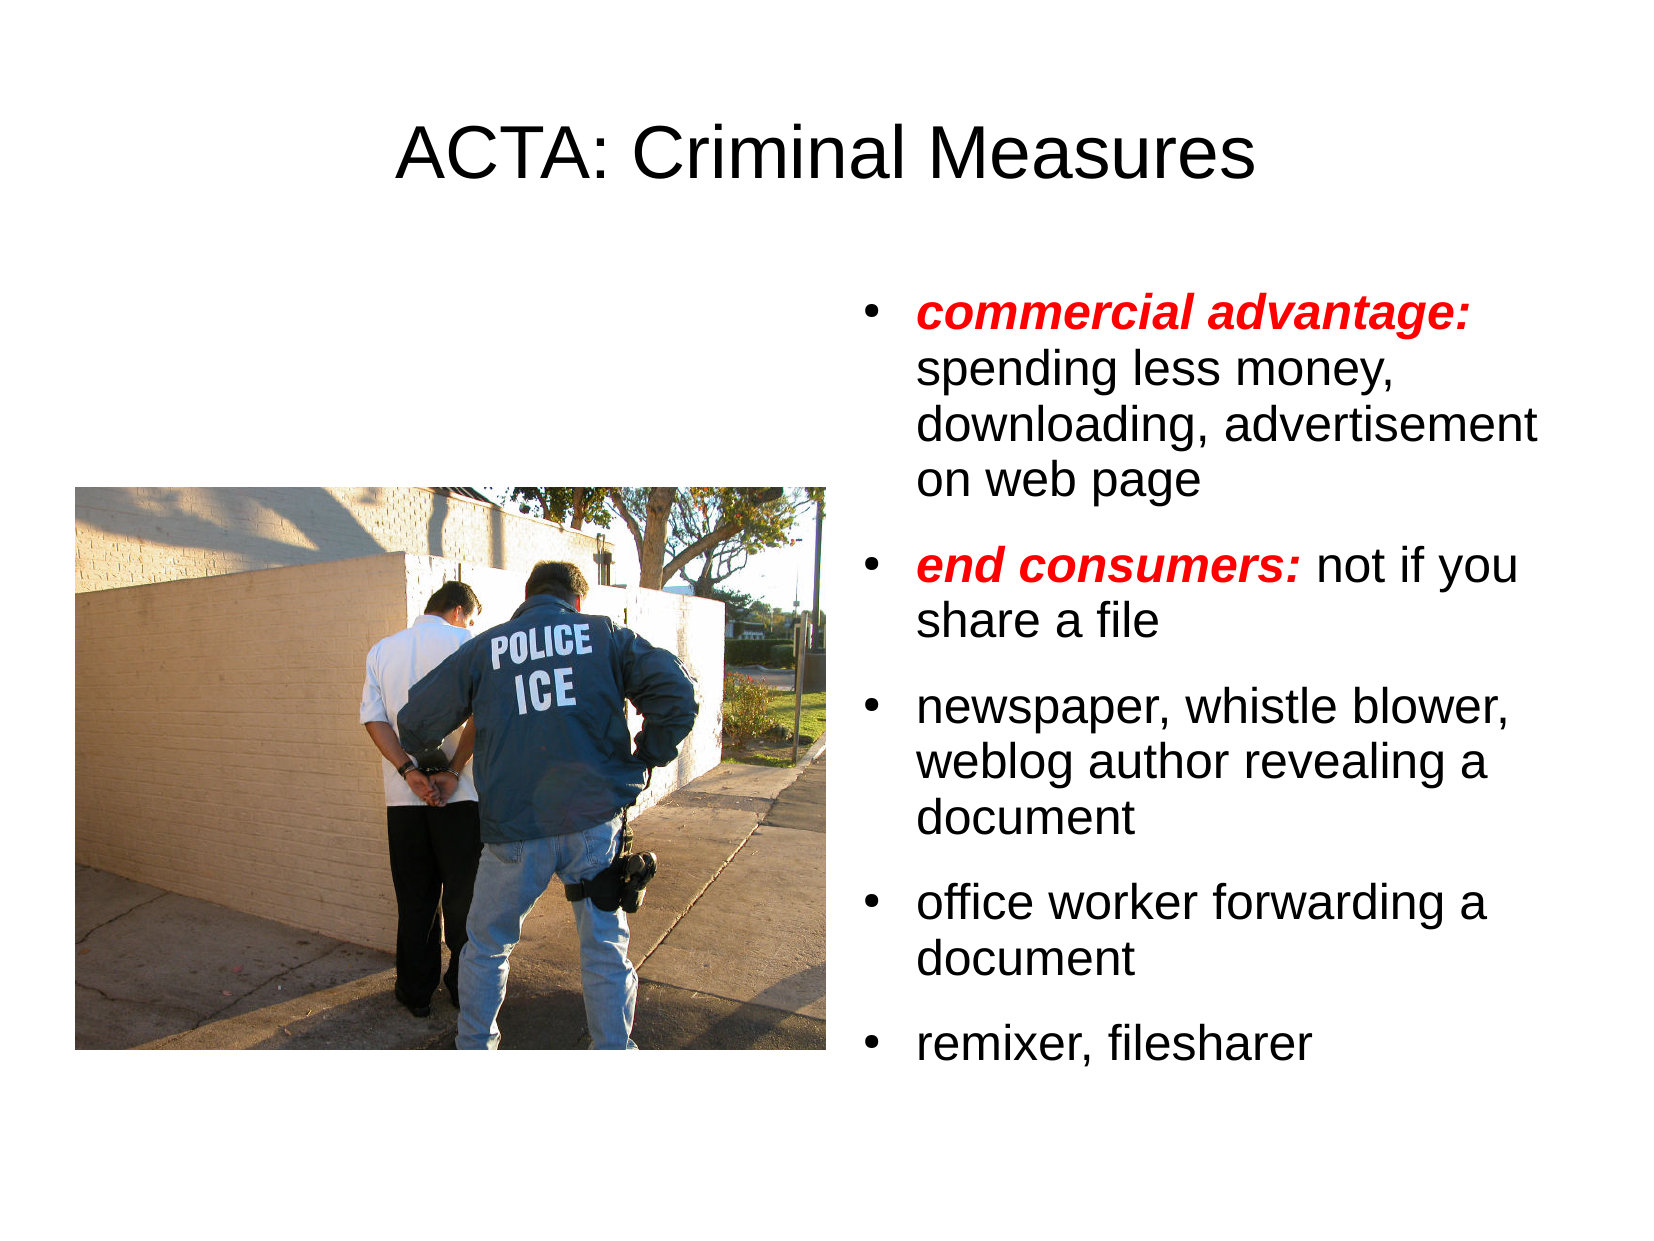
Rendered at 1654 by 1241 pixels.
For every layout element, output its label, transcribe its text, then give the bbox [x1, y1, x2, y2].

title ACTA: Criminal Measures [82, 49, 1571, 257]
picture [75, 487, 826, 1051]
list commercial advantage: spending less money, downloading, advertisement on web page end consumers: not if you share a file newspaper, whistle blower, weblog author revealing a document office worker forwarding a document remixer, filesharer [845, 284, 1572, 1241]
